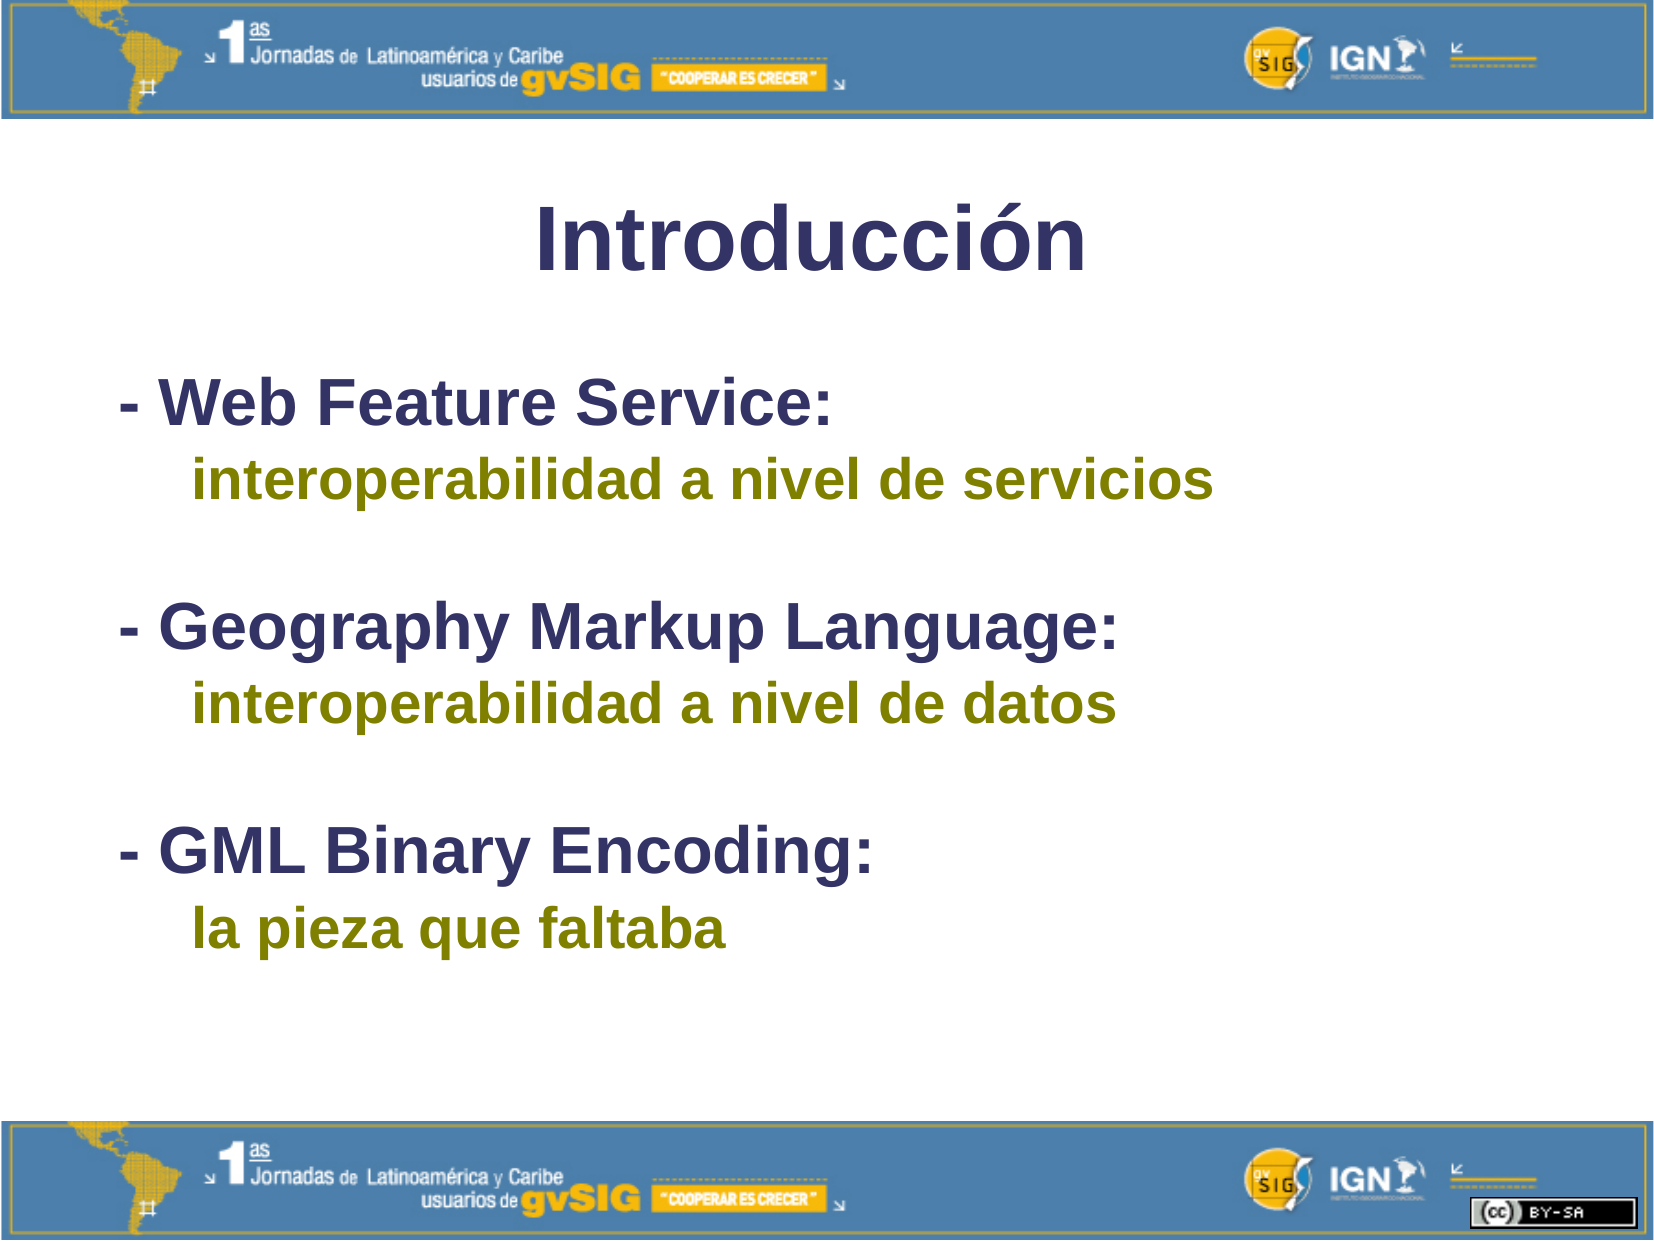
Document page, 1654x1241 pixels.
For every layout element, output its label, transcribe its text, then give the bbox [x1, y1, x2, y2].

picture [0, 1121, 1654, 1241]
picture [0, 0, 1654, 119]
text_box Introducción - Web Feature Service: interoperabilidad a nivel de servicios - Geography Markup Language: interoperabilidad a nivel de datos - GML Binary Encoding: la pieza que faltaba [118, 117, 1506, 1182]
